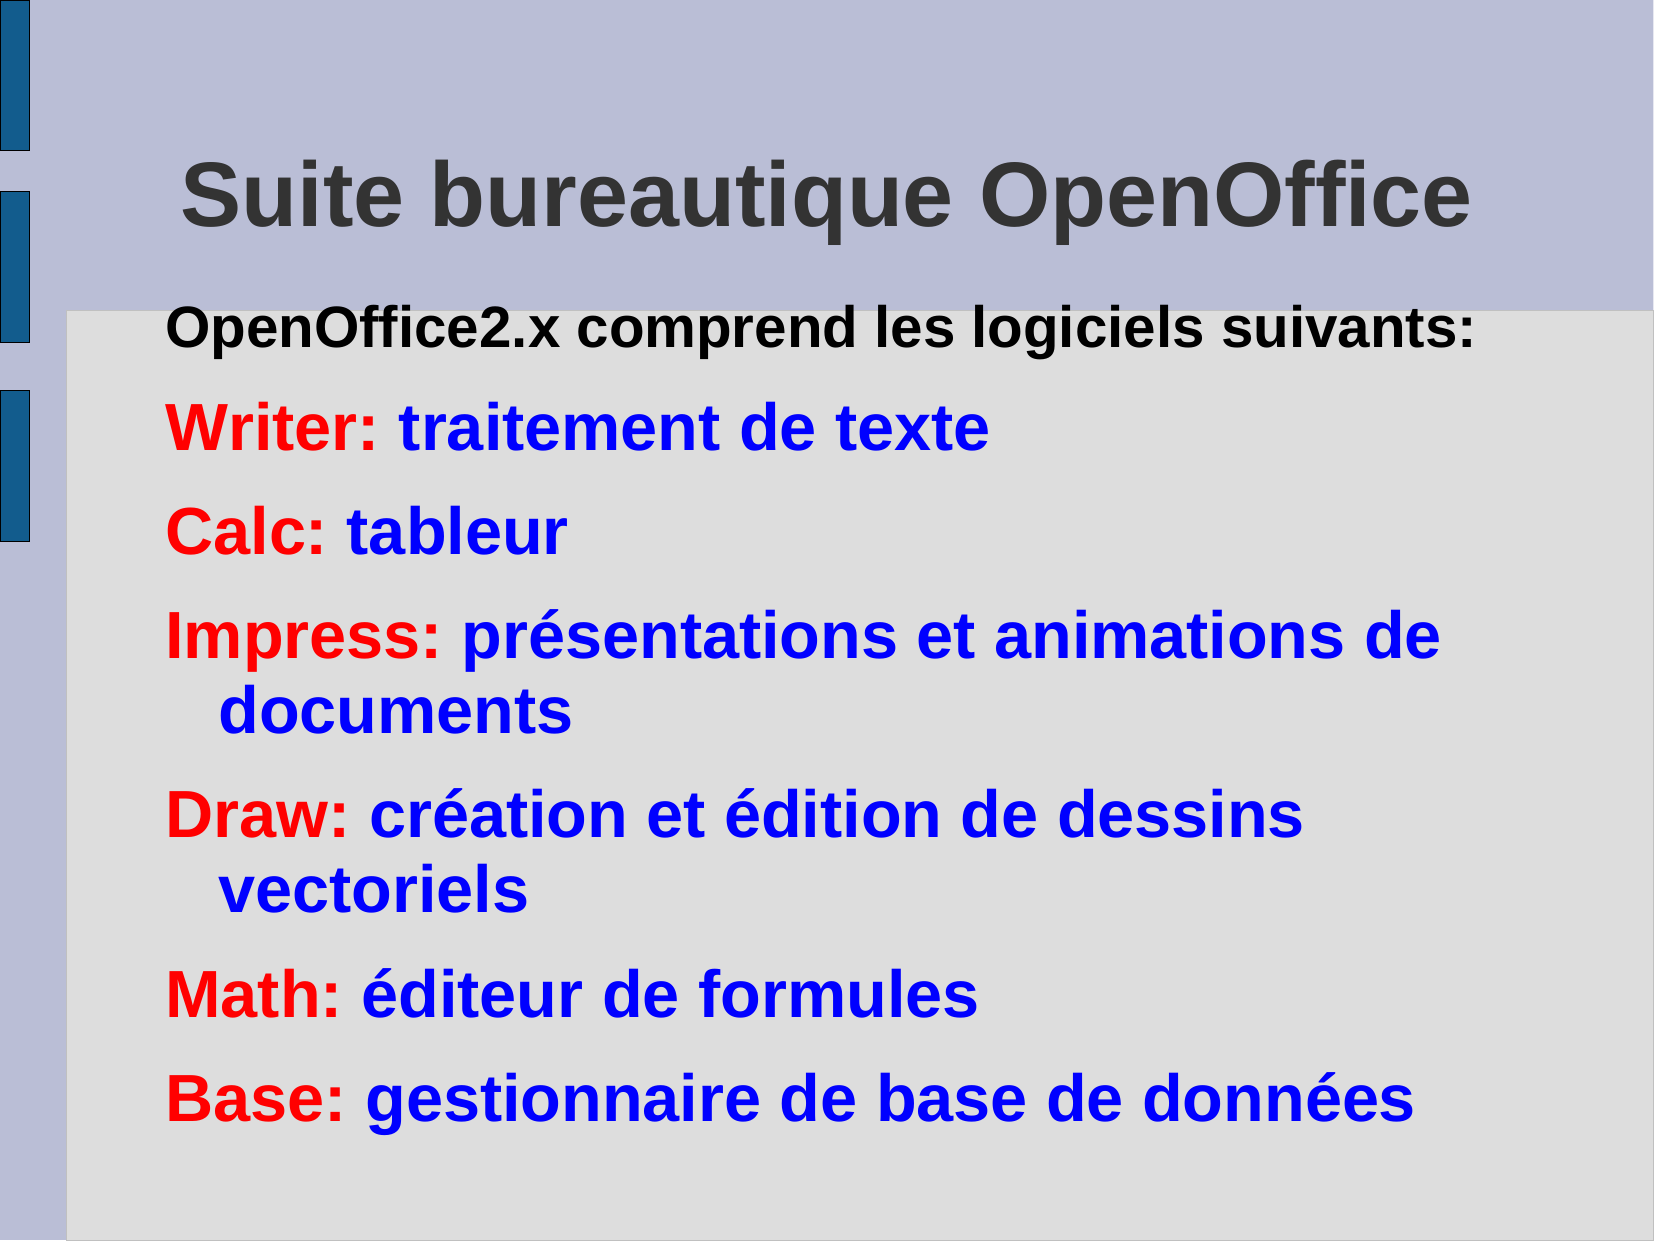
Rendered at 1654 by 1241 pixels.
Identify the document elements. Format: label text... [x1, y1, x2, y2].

list OpenOffice2.x comprend les logiciels suivants: Writer: traitement de texte Calc: tableur Impress: présentations et animations de documents Draw: création et édition de dessins vectoriels Math: éditeur de formules Base: gestionnaire de base de données [147, 295, 1560, 1136]
title Suite bureautique OpenOffice [121, 91, 1534, 299]
